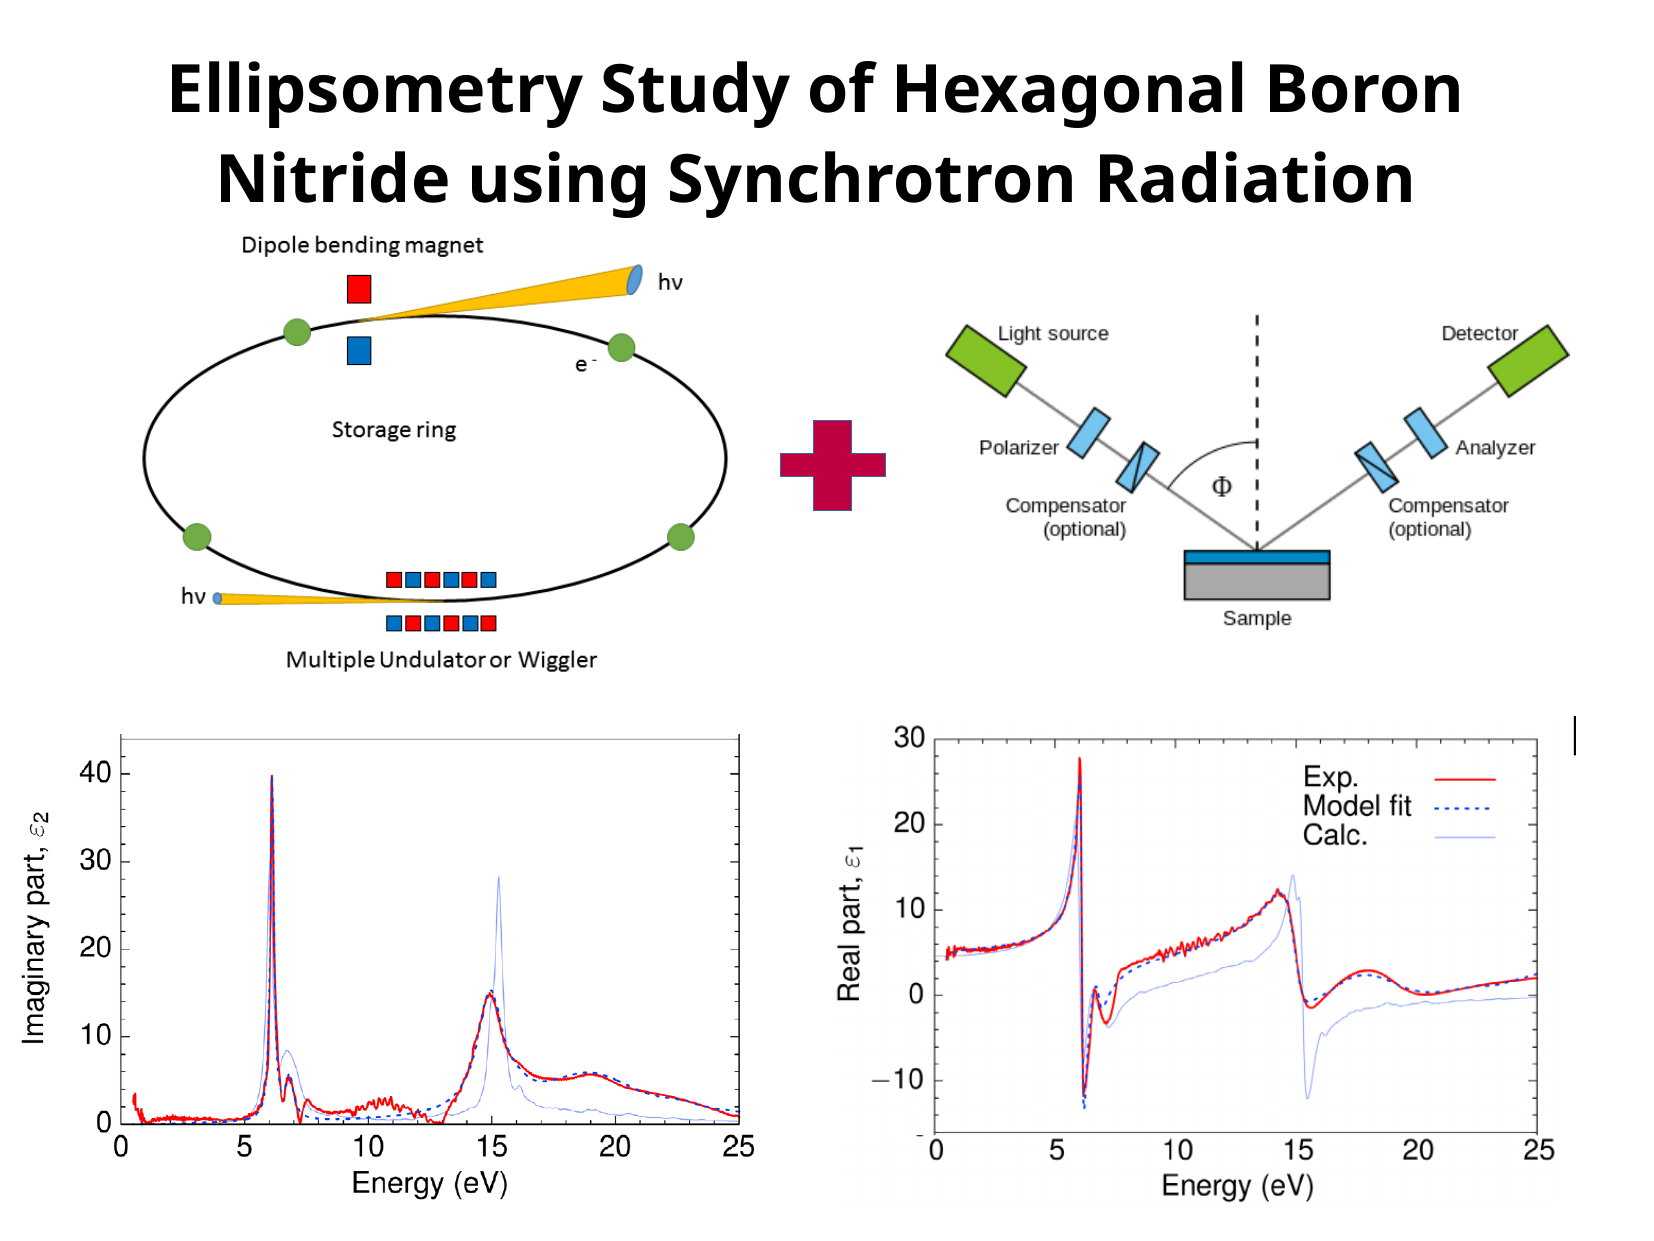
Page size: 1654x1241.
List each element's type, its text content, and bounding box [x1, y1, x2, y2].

picture [135, 224, 736, 677]
picture [15, 734, 766, 1211]
title Ellipsometry Study of Hexagonal Boron Nitride using Synchrotron Radiation [71, 38, 1561, 226]
picture [945, 306, 1570, 631]
text_box [780, 420, 886, 511]
picture [825, 716, 1576, 1216]
